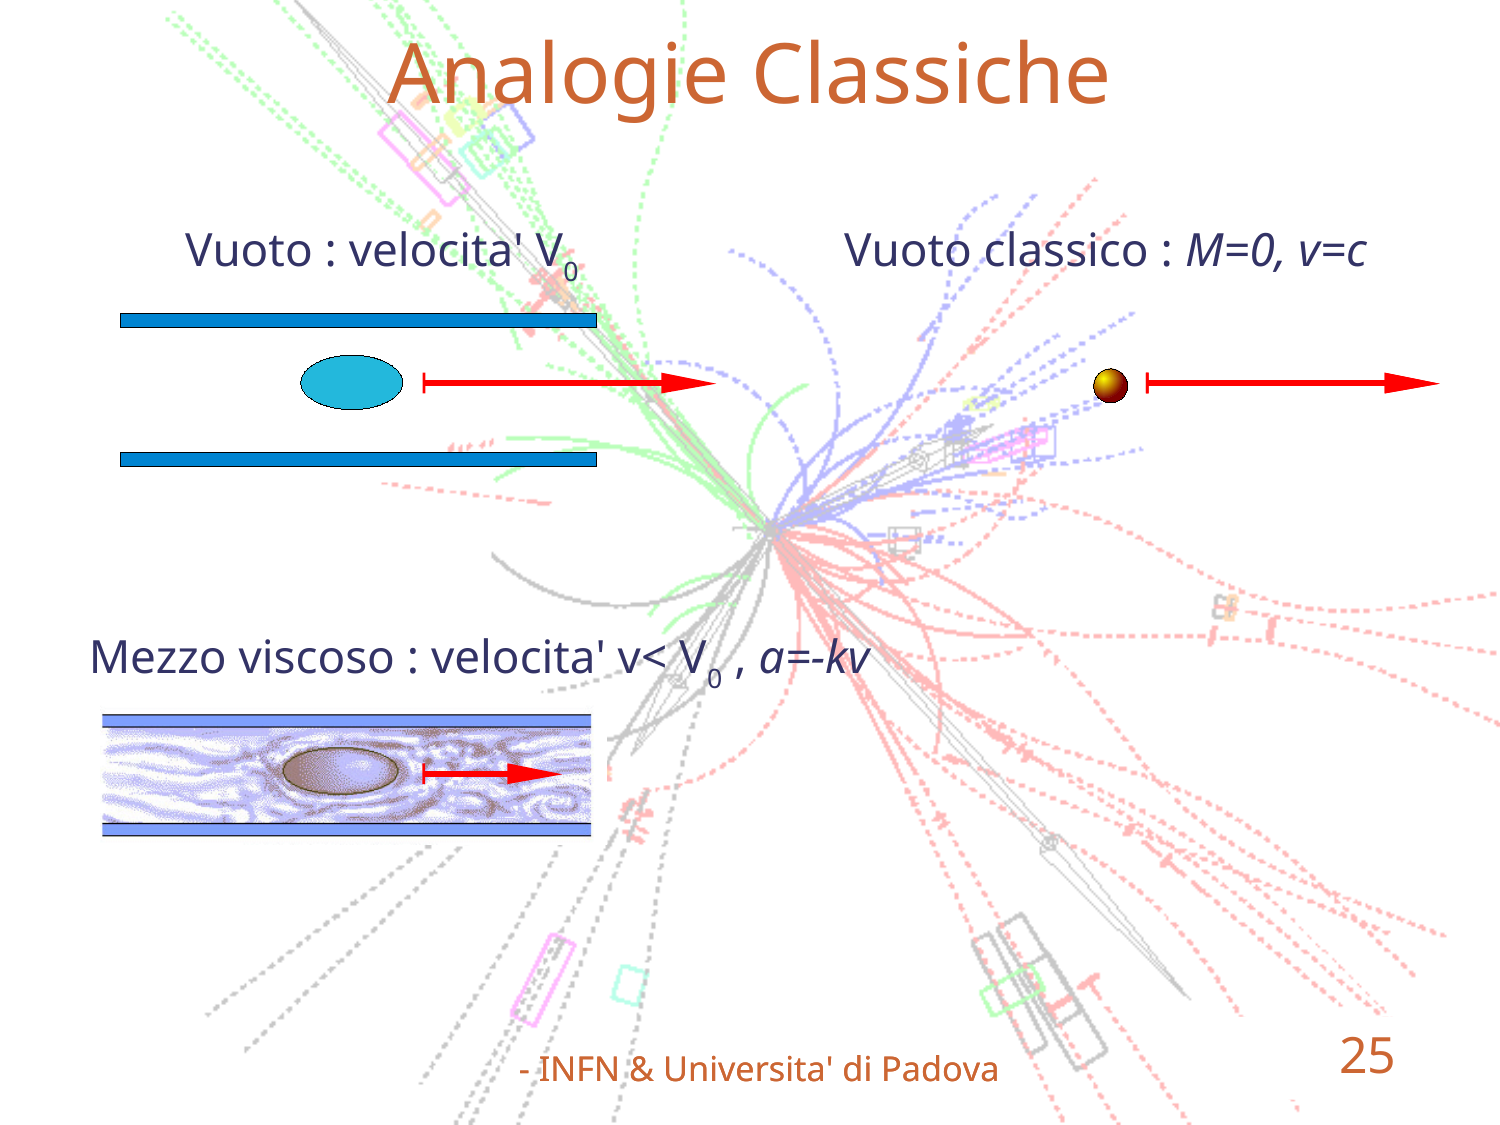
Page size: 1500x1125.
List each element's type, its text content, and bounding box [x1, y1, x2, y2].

text_box [1093, 368, 1128, 403]
text_box [300, 355, 403, 410]
text_box [120, 313, 597, 328]
text_box Vuoto : velocita' V0 [170, 212, 575, 294]
title Analogie Classiche [37, 7, 1463, 137]
picture [0, 0, 1500, 1125]
text_box Vuoto classico : M=0, v=c [829, 212, 1384, 291]
text_box [120, 452, 597, 467]
text_box Mezzo viscoso : velocita' v< V0 , a=-kv [73, 620, 852, 702]
